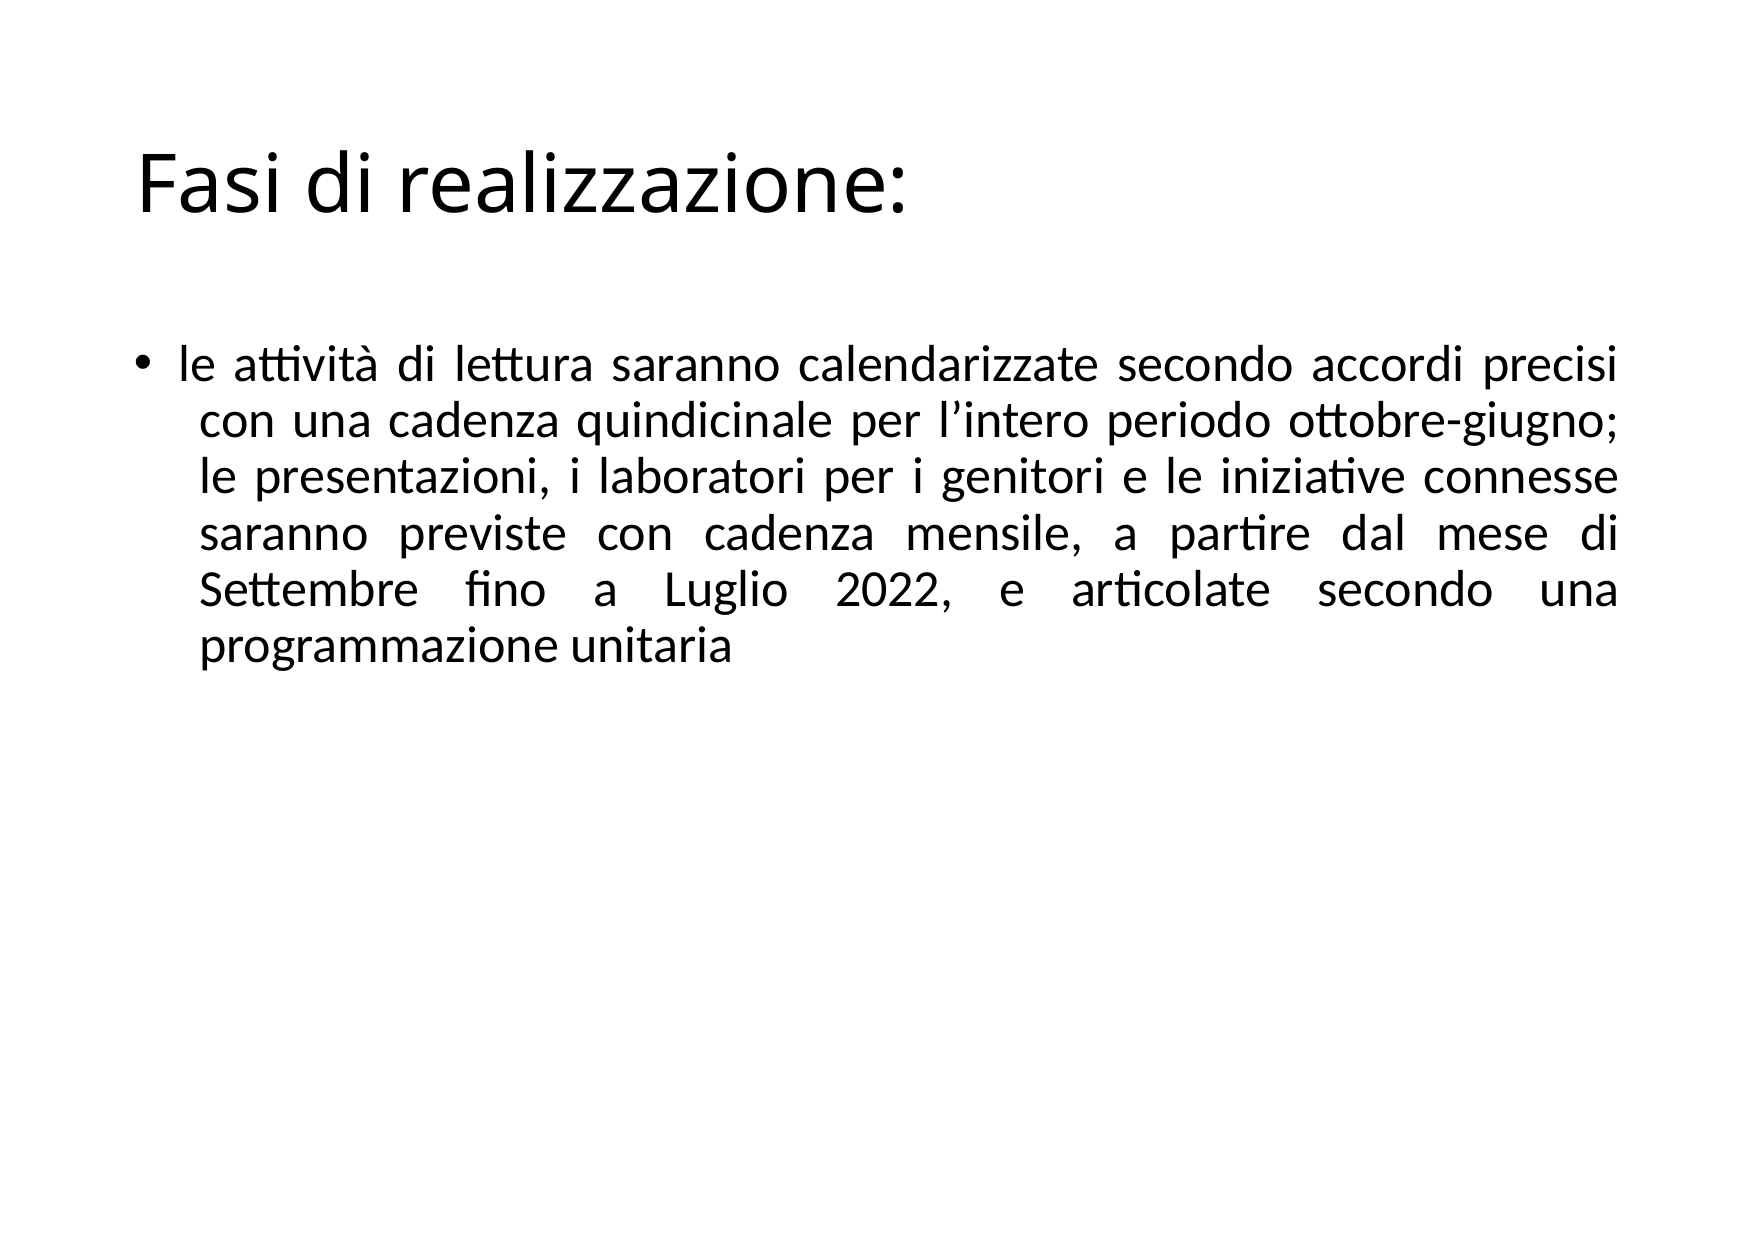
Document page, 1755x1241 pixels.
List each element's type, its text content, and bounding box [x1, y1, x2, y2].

title Fasi di realizzazione: [120, 66, 1634, 306]
list le attività di lettura saranno calendarizzate secondo accordi precisi con una cadenza quindicinale per l’intero periodo ottobre-giugno; le presentazioni, i laboratori per i genitori e le iniziative connesse saranno previste con cadenza mensile, a partire dal mese di Settembre fino a Luglio 2022, e articolate secondo una programmazione unitaria [120, 330, 1634, 1118]
